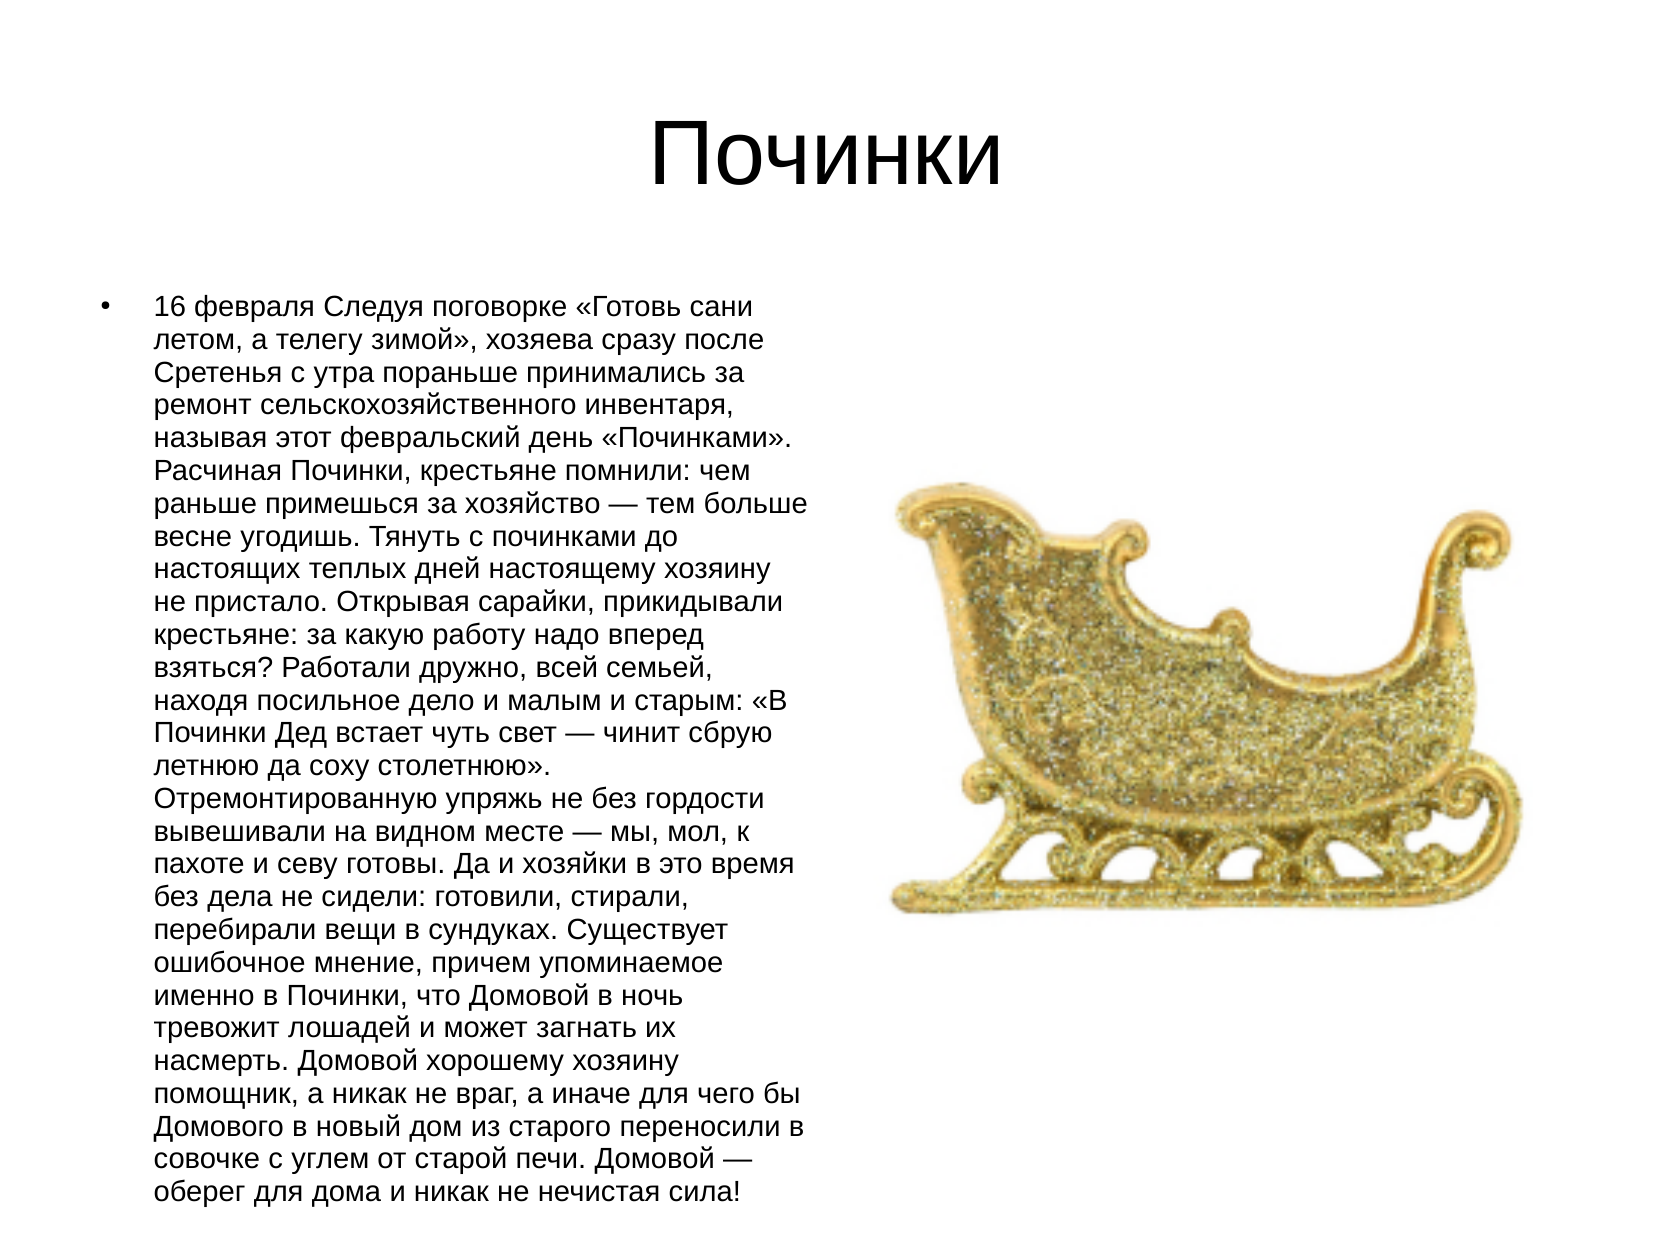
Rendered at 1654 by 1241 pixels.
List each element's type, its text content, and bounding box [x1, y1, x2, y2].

title Починки [82, 49, 1571, 257]
picture [845, 417, 1572, 981]
list 16 февраля Следуя поговорке «Готовь сани летом, а телегу зимой», хозяева сразу после Сретенья с утра пораньше принимались за ремонт сельскохозяйственного инвентаря, называя этот февральский день «Починками». Расчиная Починки, крестьяне помнили: чем раньше примешься за хозяйство — тем больше весне угодишь. Тянуть с починками до настоящих теплых дней настоящему хозяину не пристало. Открывая сарайки, прикидывали крестьяне: за какую работу надо вперед взяться? Работали дружно, всей семьей, находя посильное дело и малым и старым: «В Починки Дед встает чуть свет — чинит сбрую летнюю да соху столетнюю». Отремонтированную упряжь не без гордости вывешивали на видном месте — мы, мол, к пахоте и севу готовы. Да и хозяйки в это время без дела не сидели: готовили, стирали, перебирали вещи в сундуках. Существует ошибочное мнение, причем упоминаемое именно в Починки, что Домовой в ночь тревожит лошадей и может загнать их насмерть. Домовой хорошему хозяину помощник, а никак не враг, а иначе для чего бы Домового в новый дом из старого переносили в совочке с углем от старой печи. Домовой — оберег для дома и никак не нечистая сила! [82, 290, 809, 1208]
